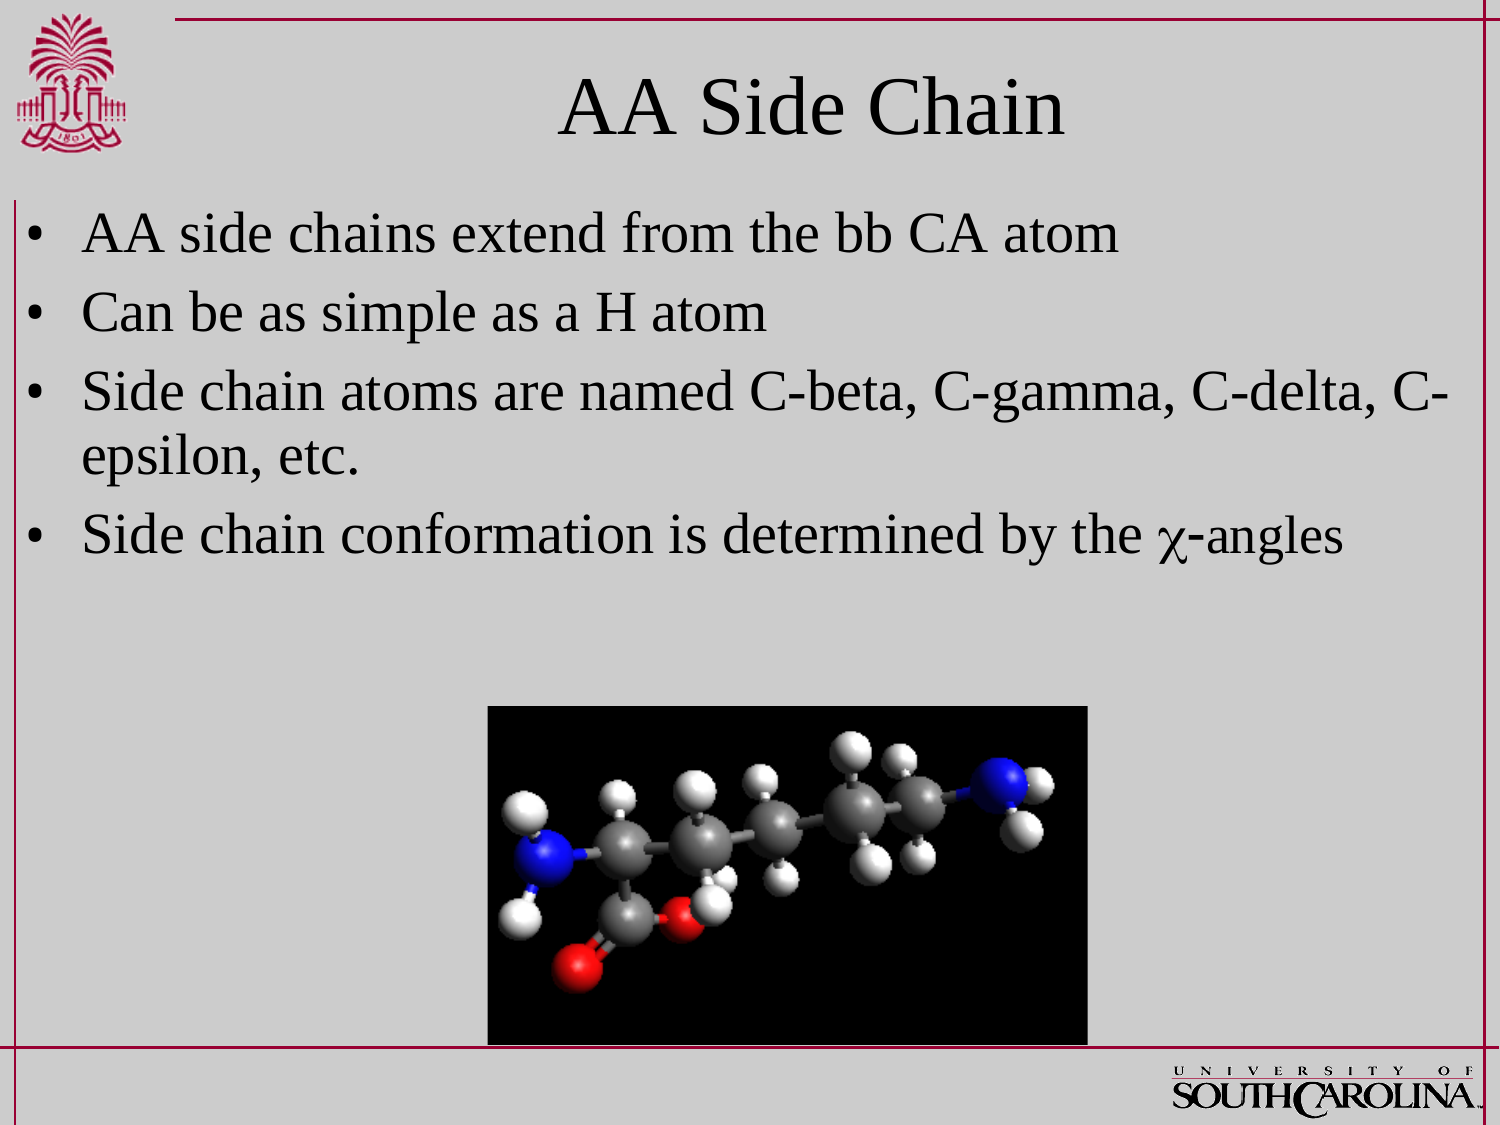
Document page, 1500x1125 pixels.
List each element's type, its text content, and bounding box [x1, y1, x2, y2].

picture [1162, 1049, 1483, 1125]
list AA side chains extend from the bb CA atom Can be as simple as a H atom Side chain atoms are named C-beta, C-gamma, C-delta, C-epsilon, etc. Side chain conformation is determined by the c-angles [24, 200, 1476, 998]
picture [12, 12, 131, 155]
title AA Side Chain [174, 32, 1450, 181]
picture [487, 706, 1088, 1045]
